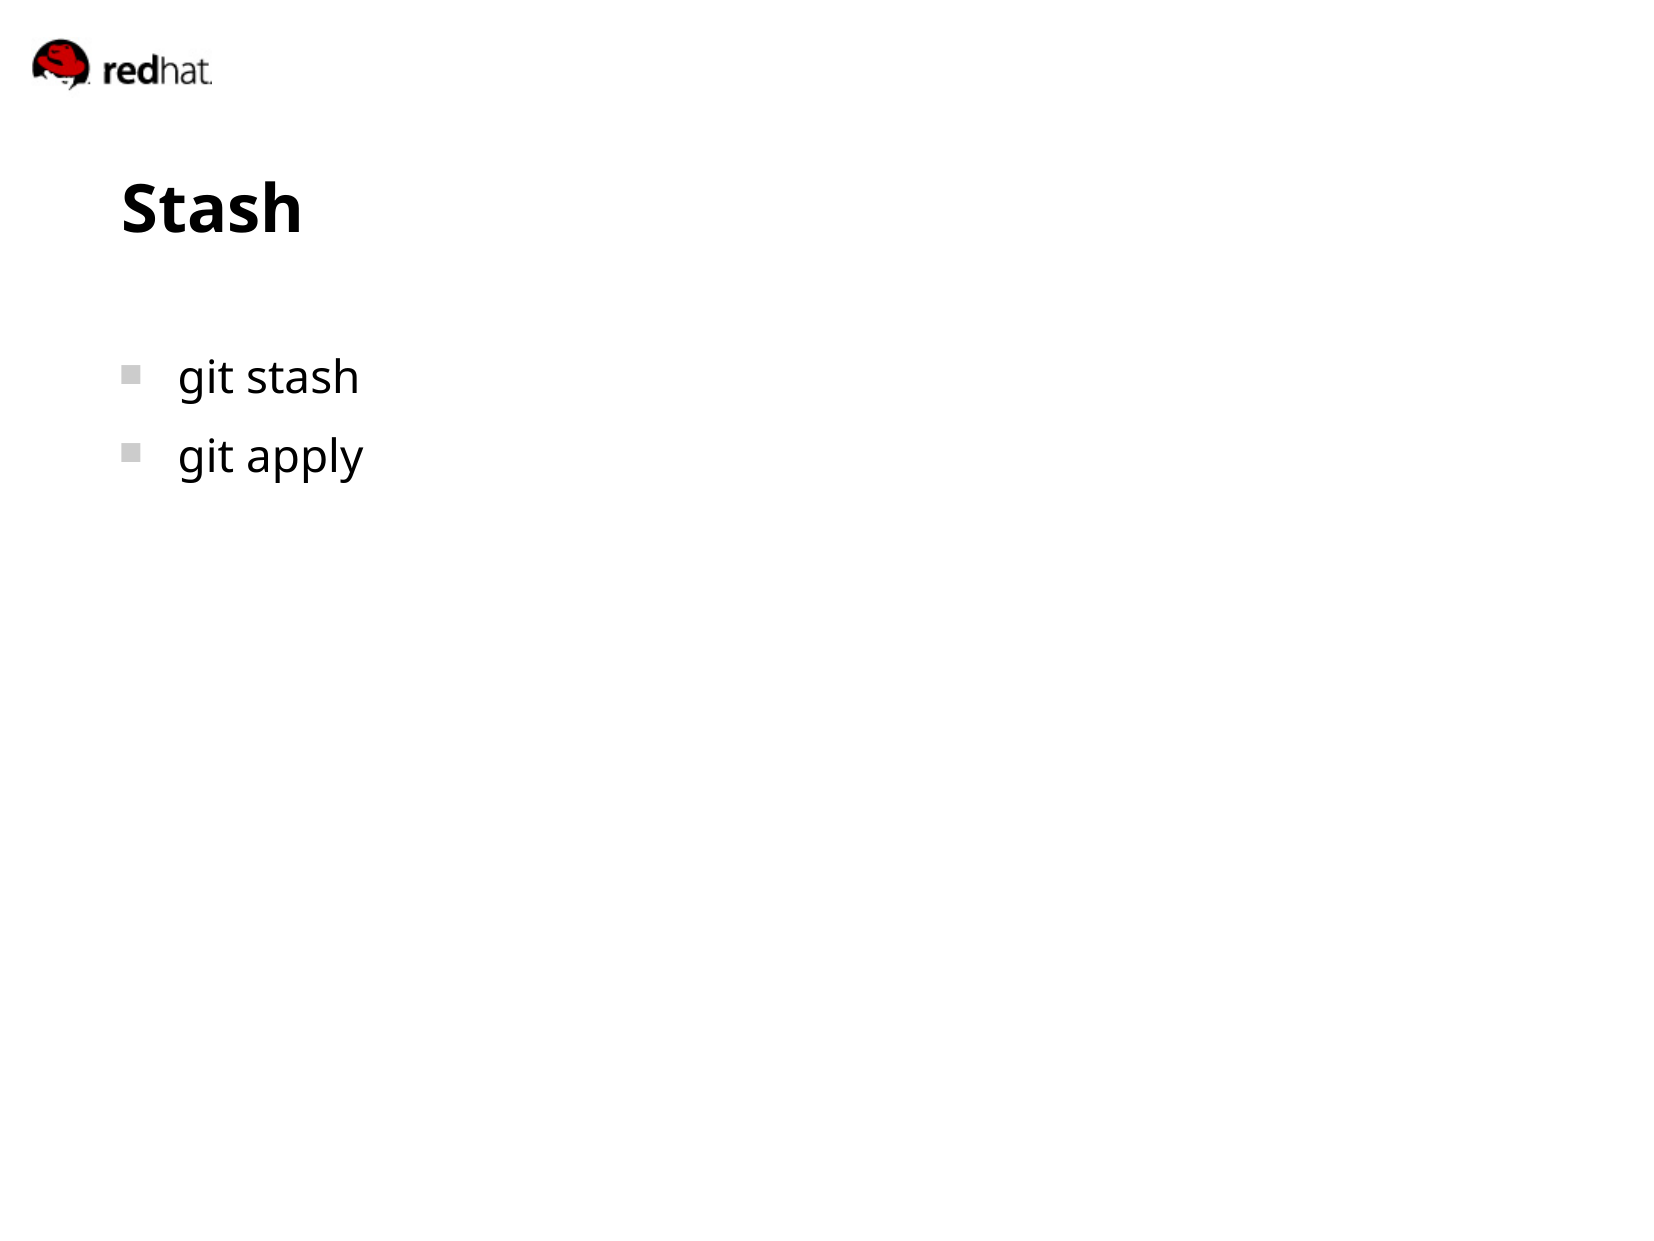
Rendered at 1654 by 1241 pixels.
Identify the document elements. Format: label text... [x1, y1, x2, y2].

picture [31, 37, 212, 98]
title Stash [121, 102, 1534, 310]
list git stash git apply [121, 344, 1534, 1127]
